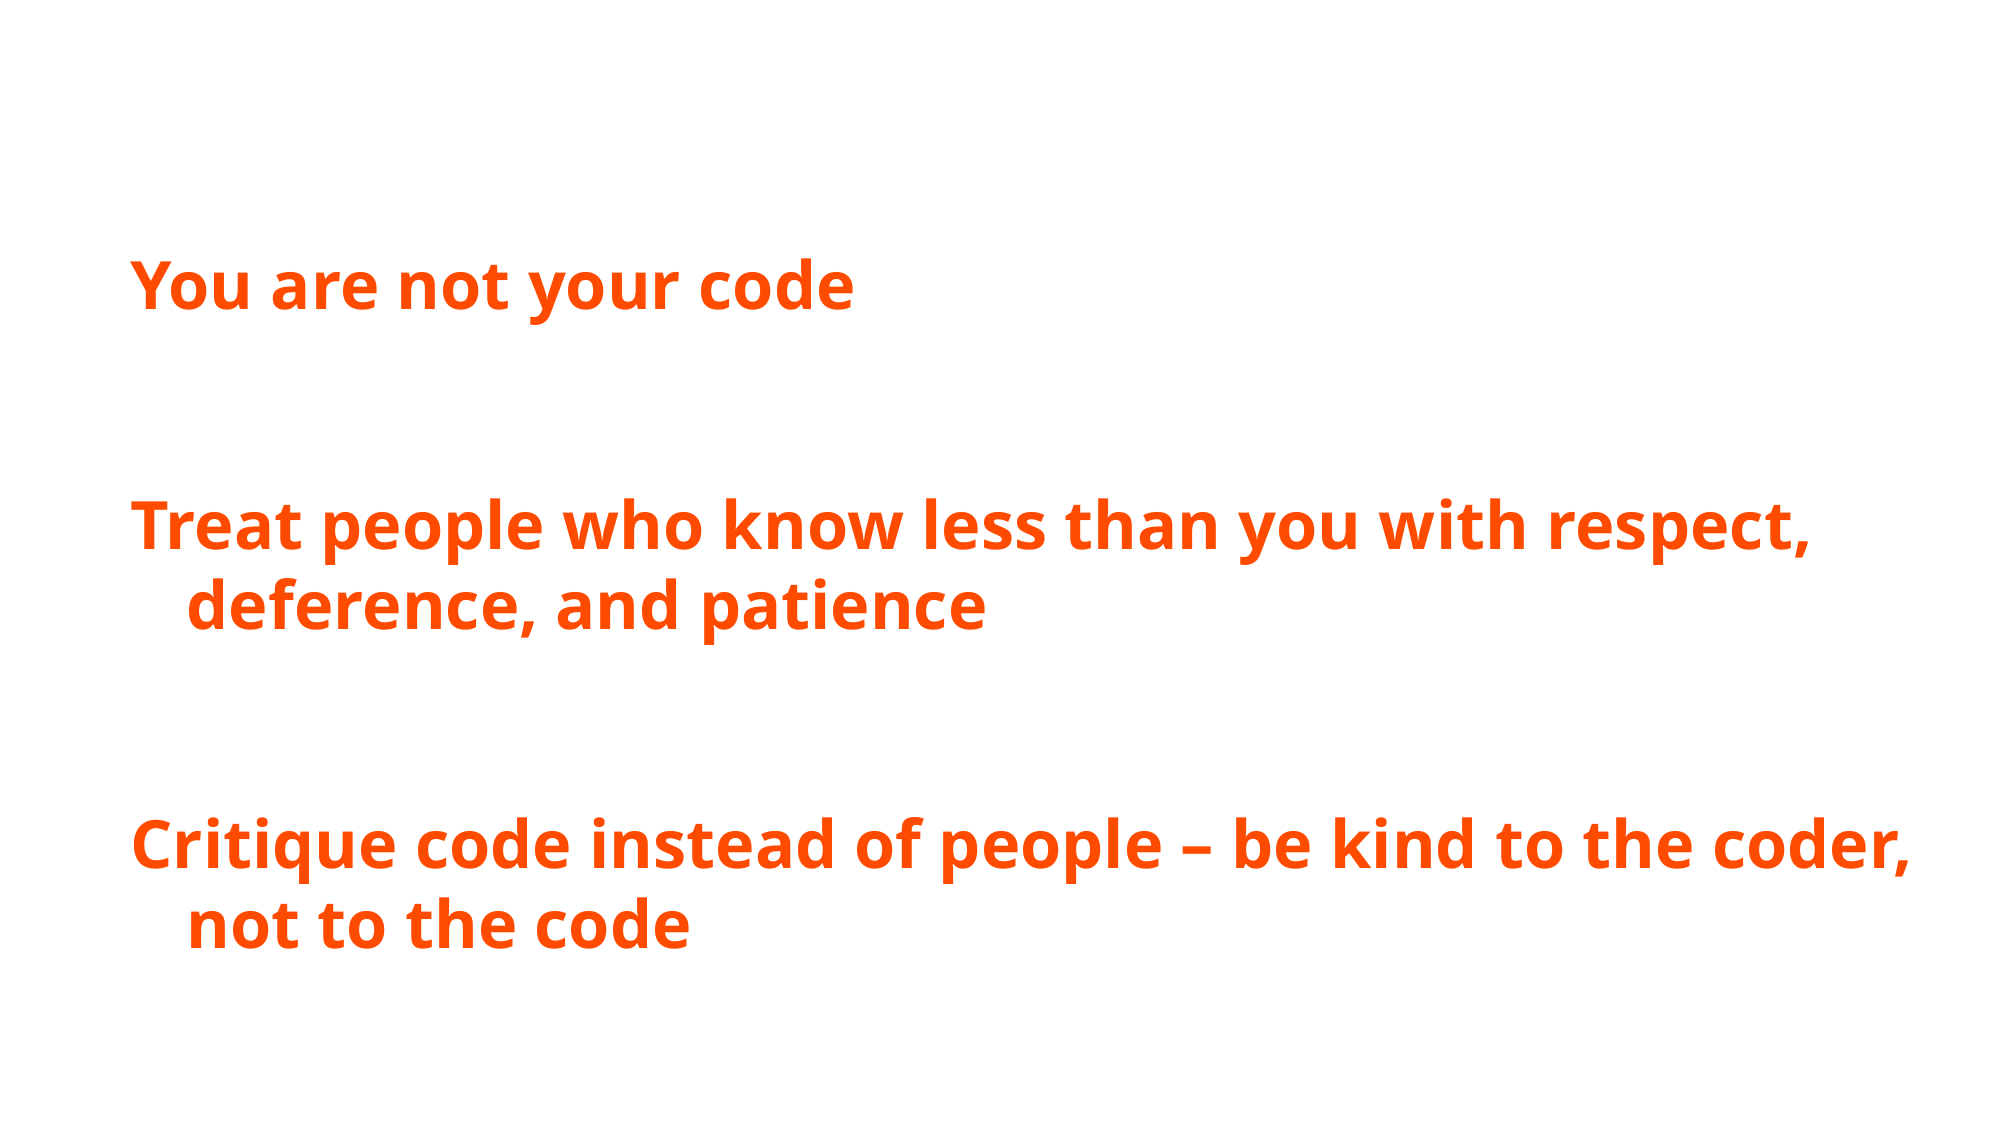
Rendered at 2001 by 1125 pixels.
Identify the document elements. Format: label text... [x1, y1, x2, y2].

text_box Understand and accept that you will make mistakes You are not your code No matter how much "karate" you know, someone else will always know more Treat people who know less than you with respect, deference, and patience The only true authority stems from knowledge, not from position Critique code instead of people – be kind to the coder, not to the code [59, 155, 1941, 970]
